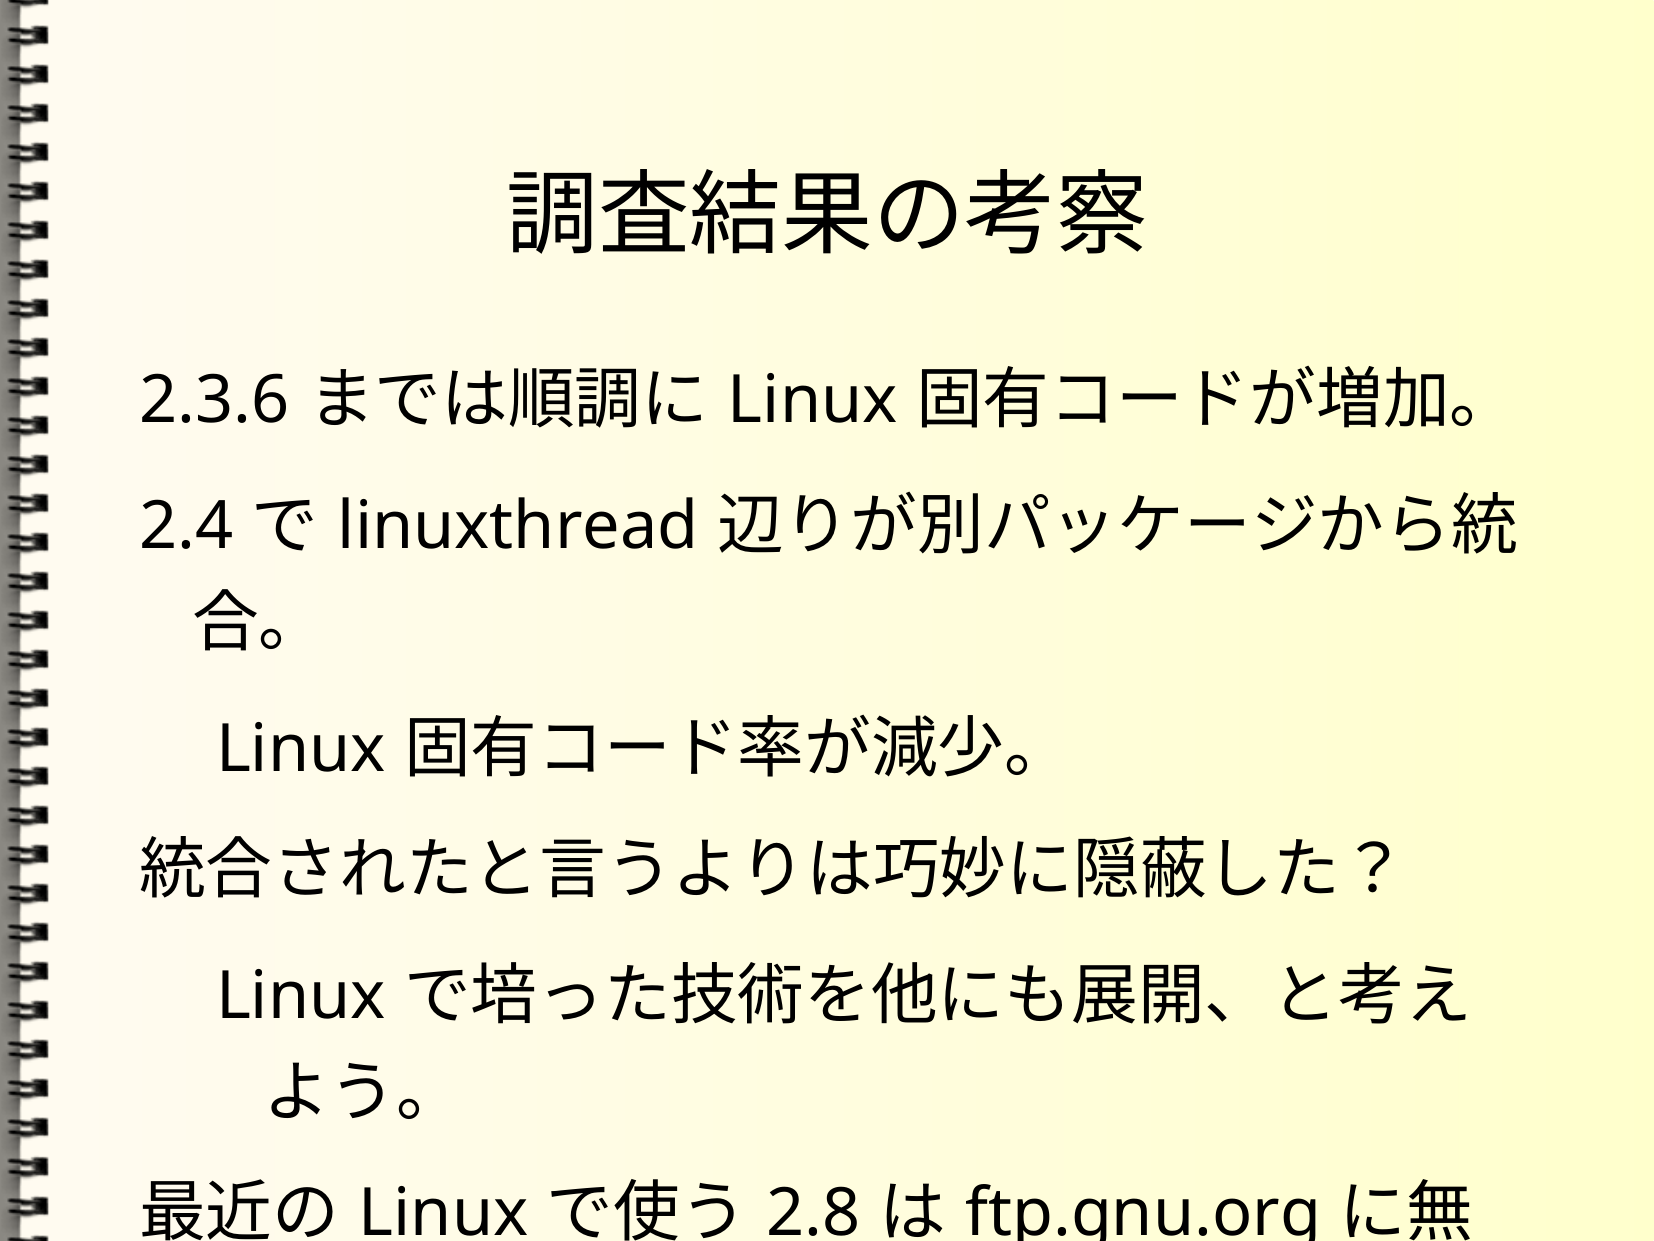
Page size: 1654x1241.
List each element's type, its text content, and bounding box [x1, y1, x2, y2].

list 2.3.6までは順調にLinux固有コードが増加。 2.4でlinuxthread辺りが別パッケージから統合。 Linux固有コード率が減少。 統合されたと言うよりは巧妙に隠蔽した？ Linuxで培った技術を他にも展開、と考えよう。 最近のLinuxで使う2.8はftp.gnu.orgに無い。 glibc projectのsnapshotにある。 release版が間に合わない程ペースが速い？ [121, 344, 1534, 1129]
title 調査結果の考察 [121, 102, 1534, 311]
picture [1315, 0, 1654, 1241]
picture [0, 0, 625, 1241]
